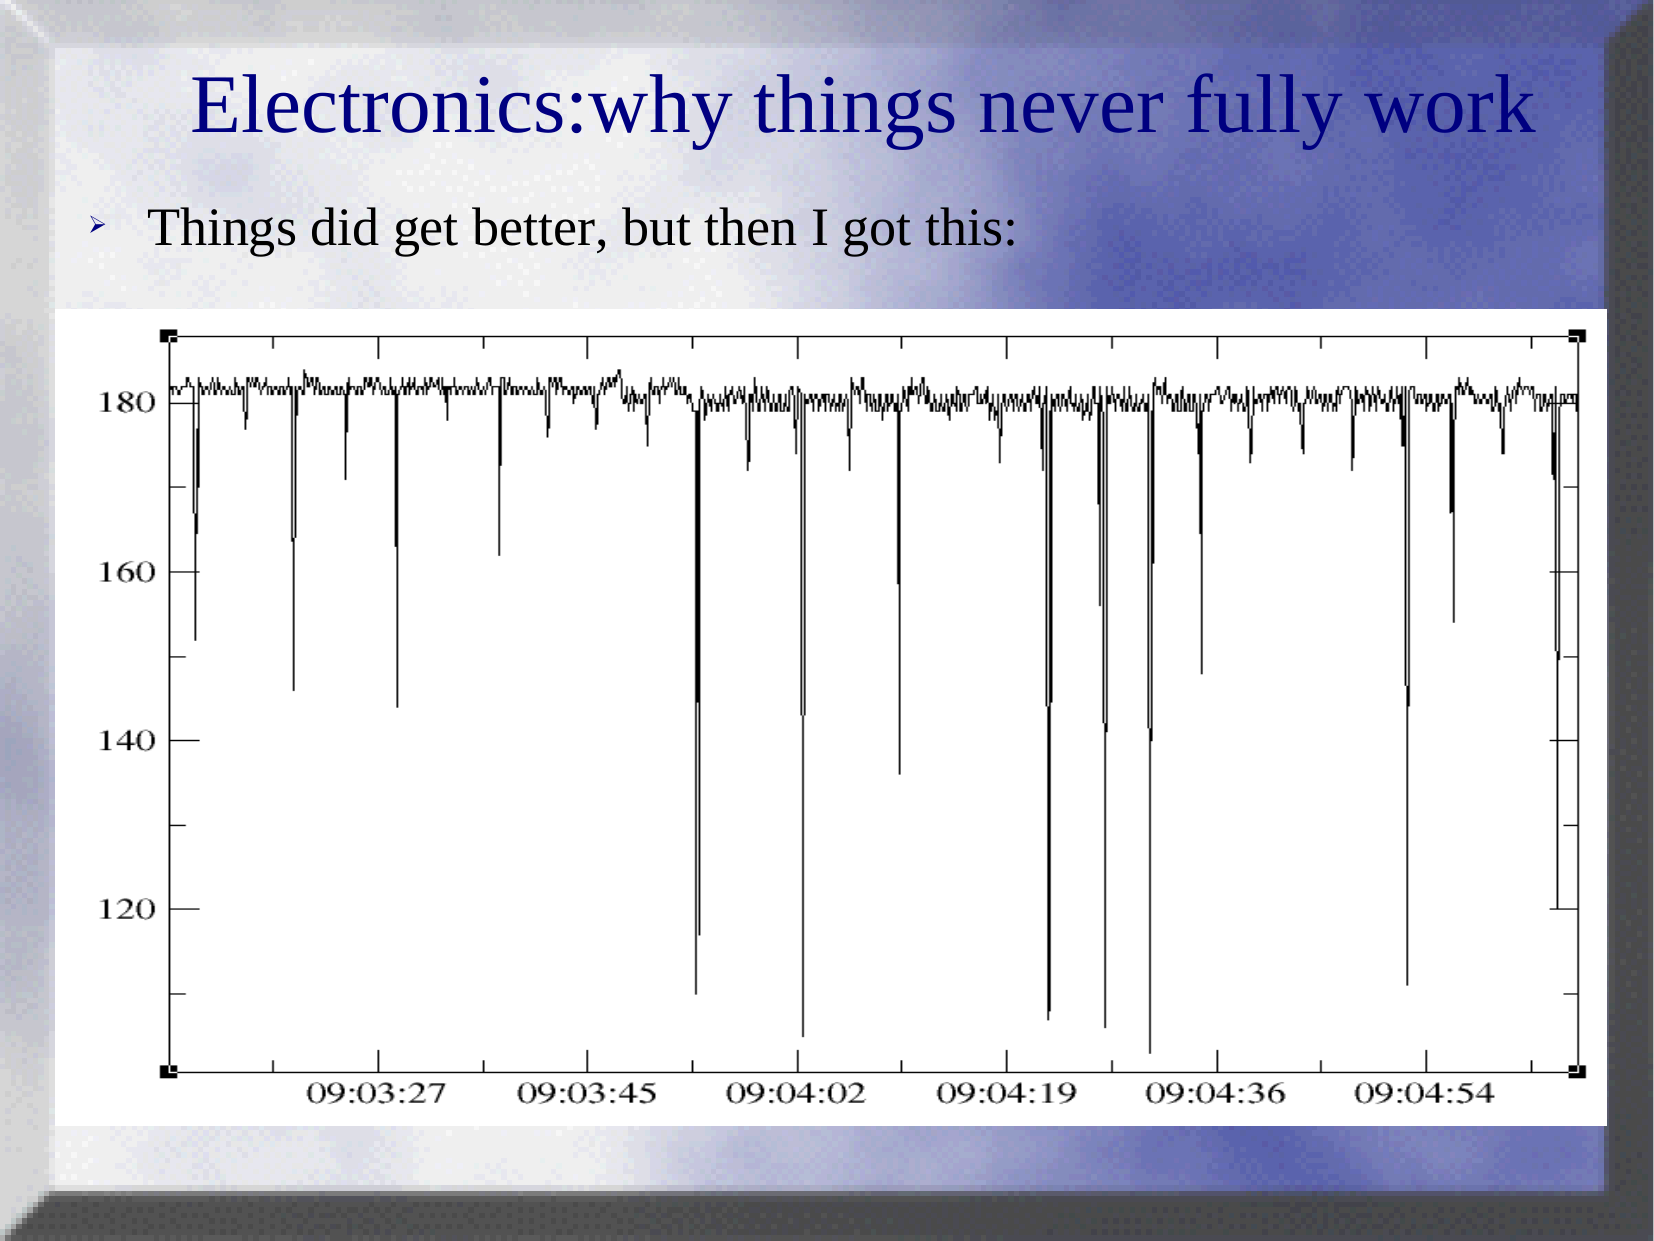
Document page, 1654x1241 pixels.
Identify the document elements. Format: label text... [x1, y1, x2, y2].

picture [0, 0, 1654, 1241]
list Things did get better, but then I got this: [88, 197, 1586, 309]
title Electronics:why things never fully work [167, 50, 1563, 158]
